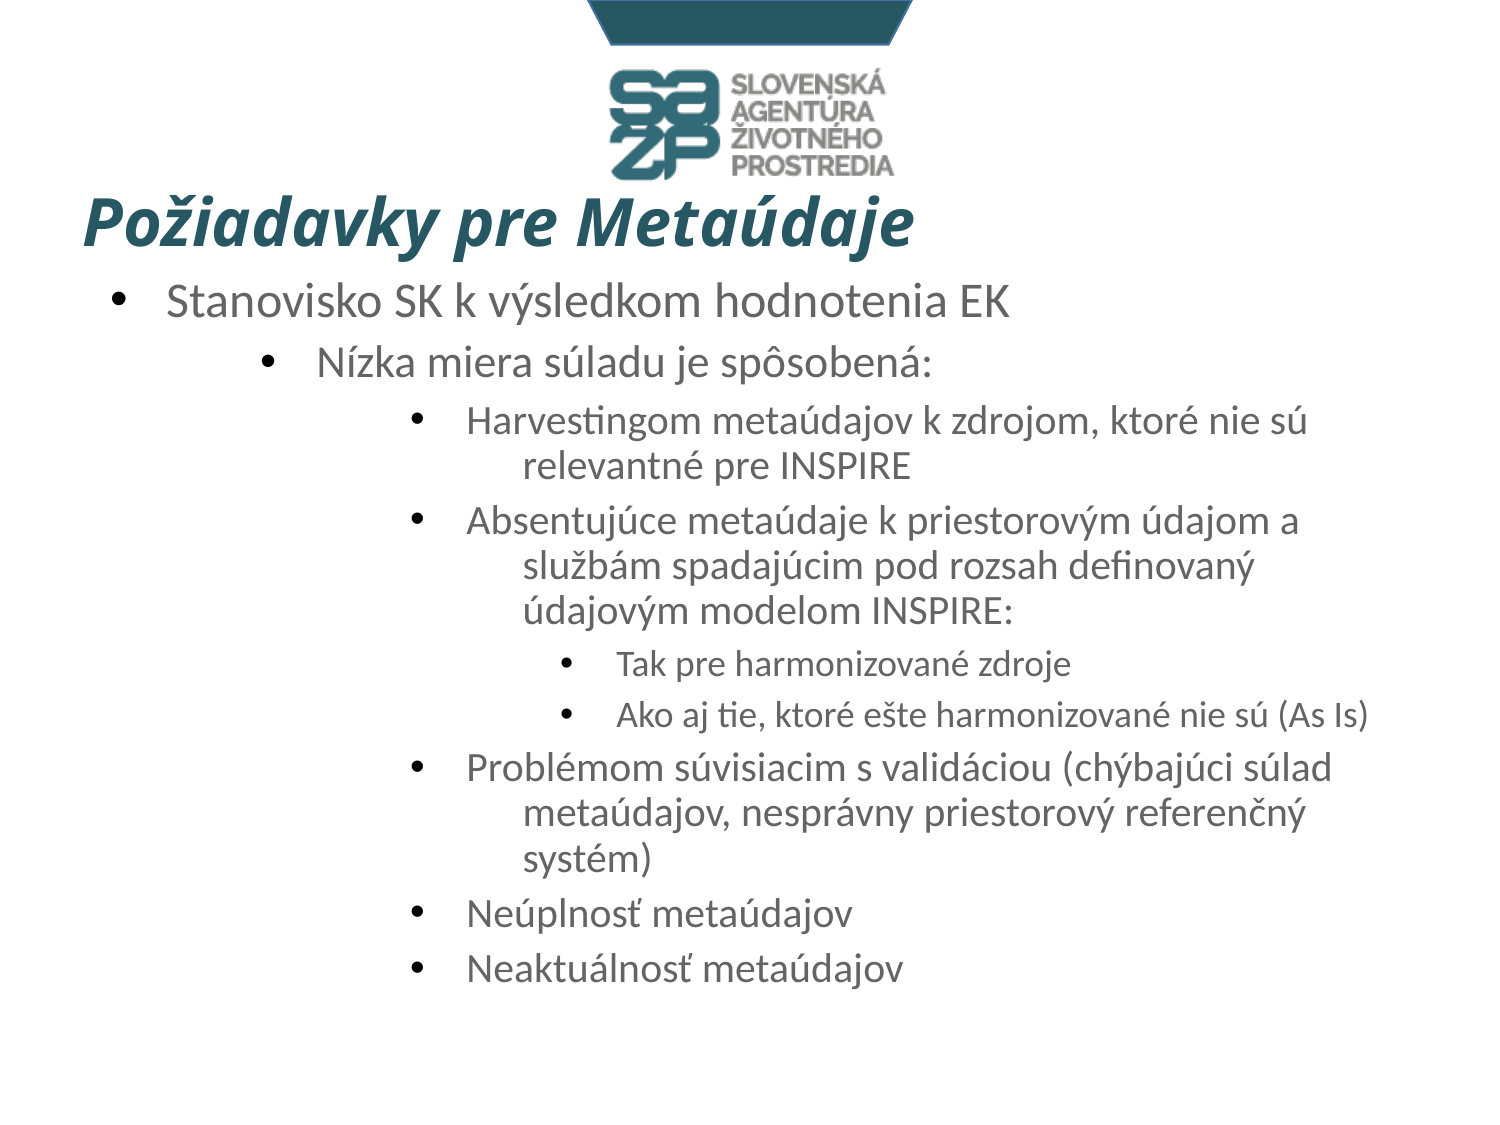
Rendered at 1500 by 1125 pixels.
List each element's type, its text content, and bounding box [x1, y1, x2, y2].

title Požiadavky pre Metaúdaje [67, 181, 1500, 264]
text_box [588, 0, 912, 44]
list Stanovisko SK k výsledkom hodnotenia EK Nízka miera súladu je spôsobená: Harvestingom metaúdajov k zdrojom, ktoré nie sú relevantné pre INSPIRE Absentujúce metaúdaje k priestorovým údajom a službám spadajúcim pod rozsah definovaný údajovým modelom INSPIRE: Tak pre harmonizované zdroje Ako aj tie, ktoré ešte harmonizované nie sú (As Is) Problémom súvisiacim s validáciou (chýbajúci súlad metaúdajov, nesprávny priestorový referenčný systém) Neúplnosť metaúdajov Neaktuálnosť metaúdajov [95, 266, 1422, 1080]
picture [588, 44, 922, 181]
